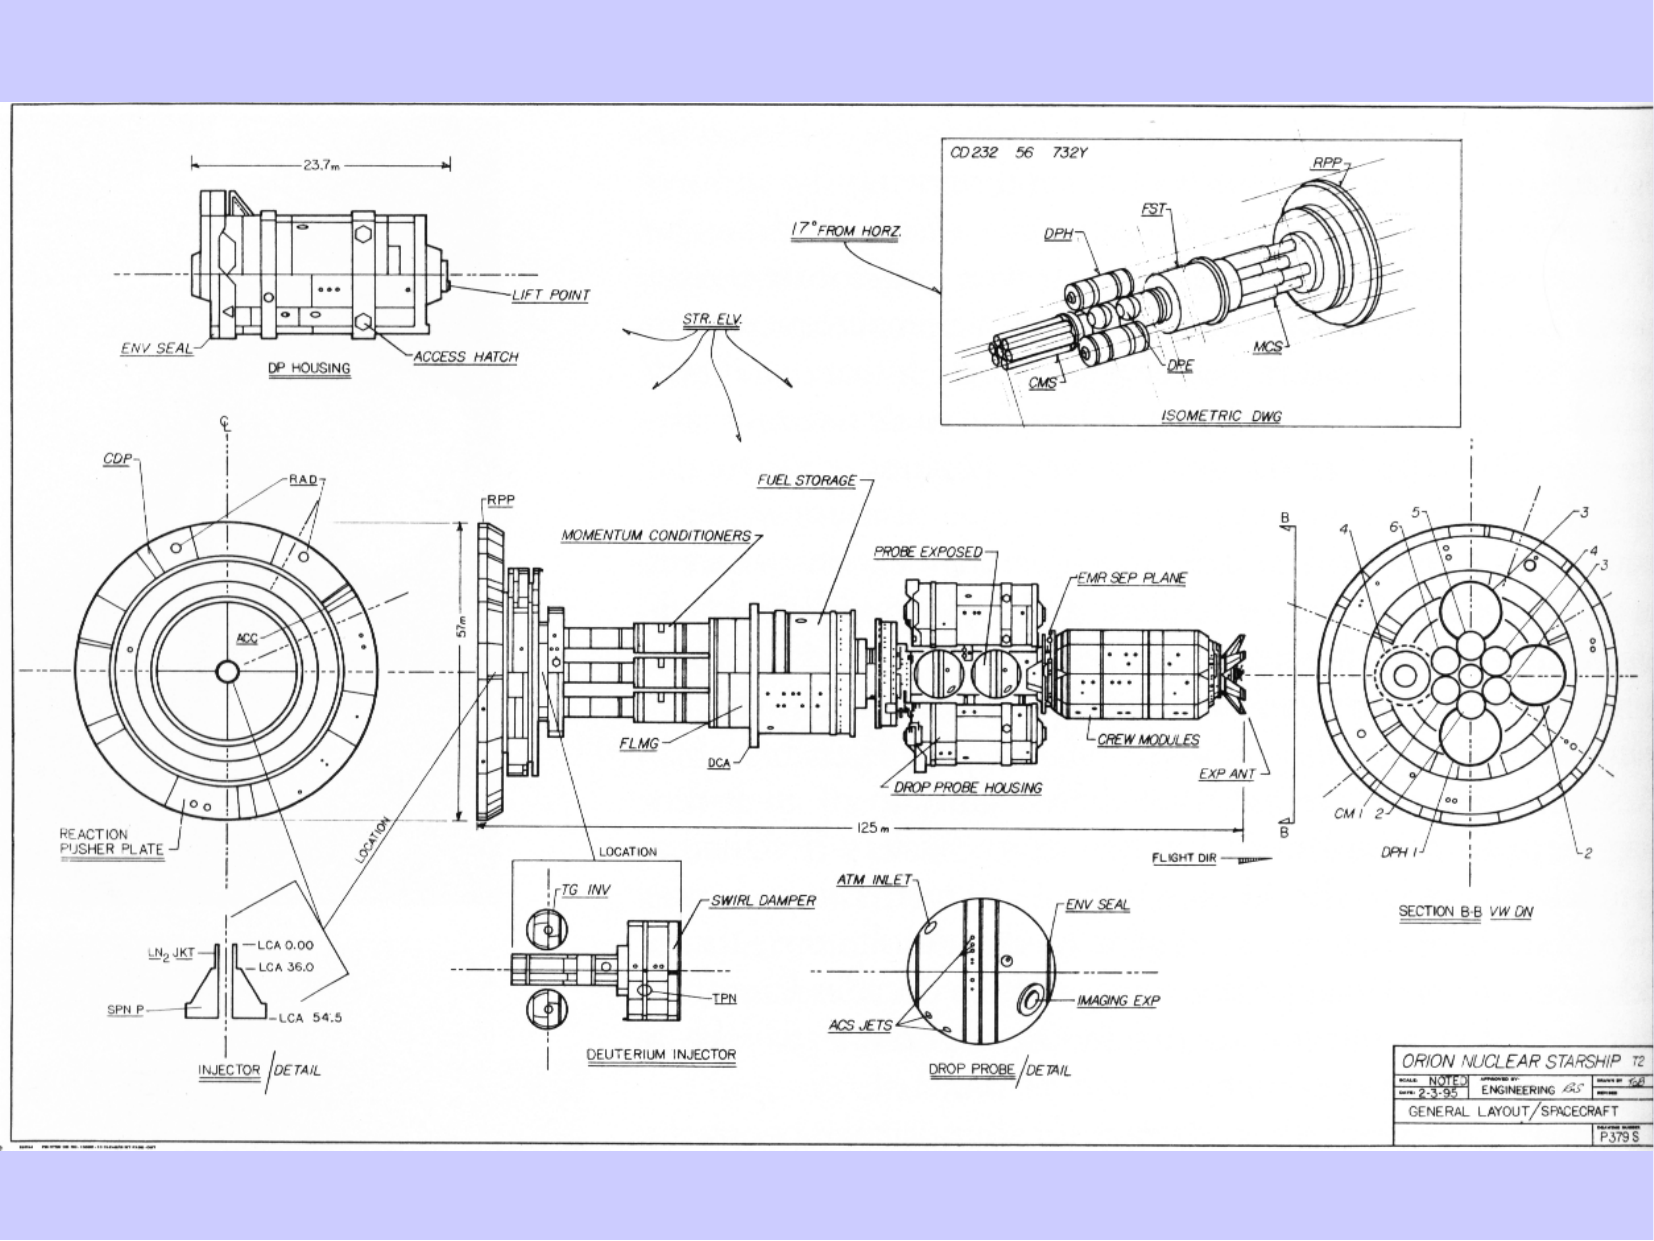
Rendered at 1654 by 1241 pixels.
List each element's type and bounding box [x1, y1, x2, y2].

picture [0, 102, 1654, 1152]
